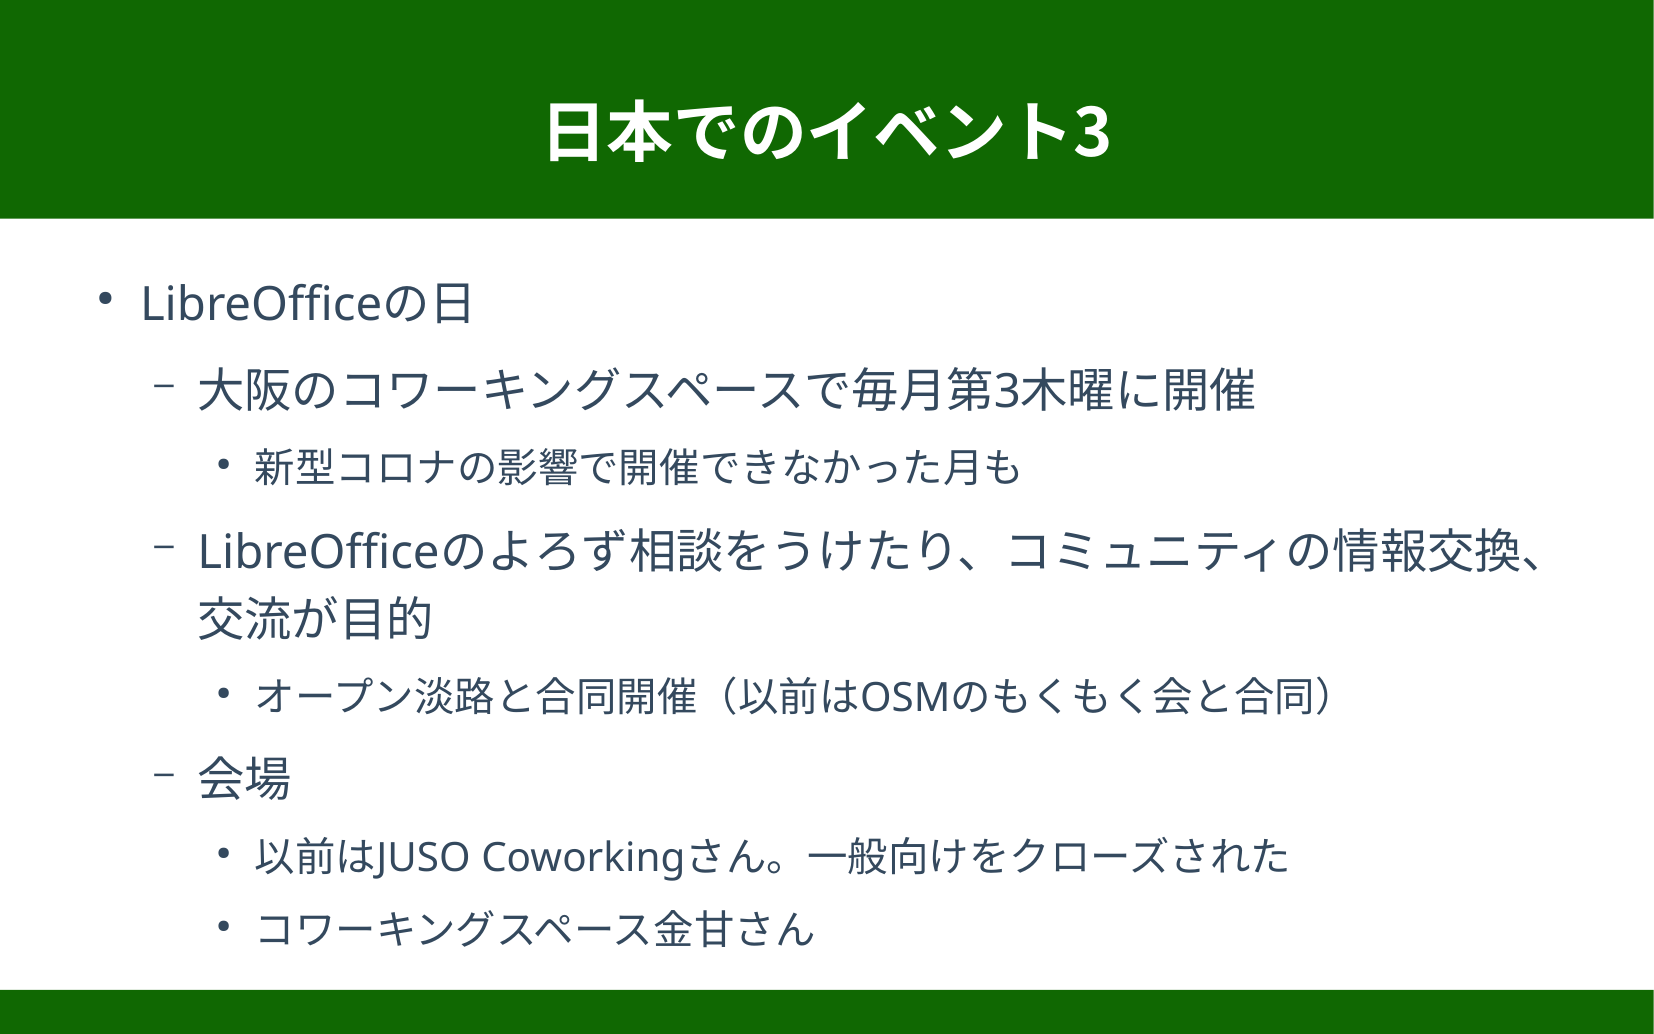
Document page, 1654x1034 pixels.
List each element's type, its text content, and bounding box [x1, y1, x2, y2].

title 日本でのイベント3 [82, 41, 1571, 214]
list LibreOfficeの日 大阪のコワーキングスペースで毎月第3木曜に開催 新型コロナの影響で開催できなかった月も LibreOfficeのよろず相談をうけたり、コミュニティの情報交換、交流が目的 オープン淡路と合同開催（以前はOSMのもくもく会と合同） 会場 以前はJUSO Coworkingさん。一般向けをクローズされた コワーキングスペース金甘さん [82, 265, 1571, 957]
